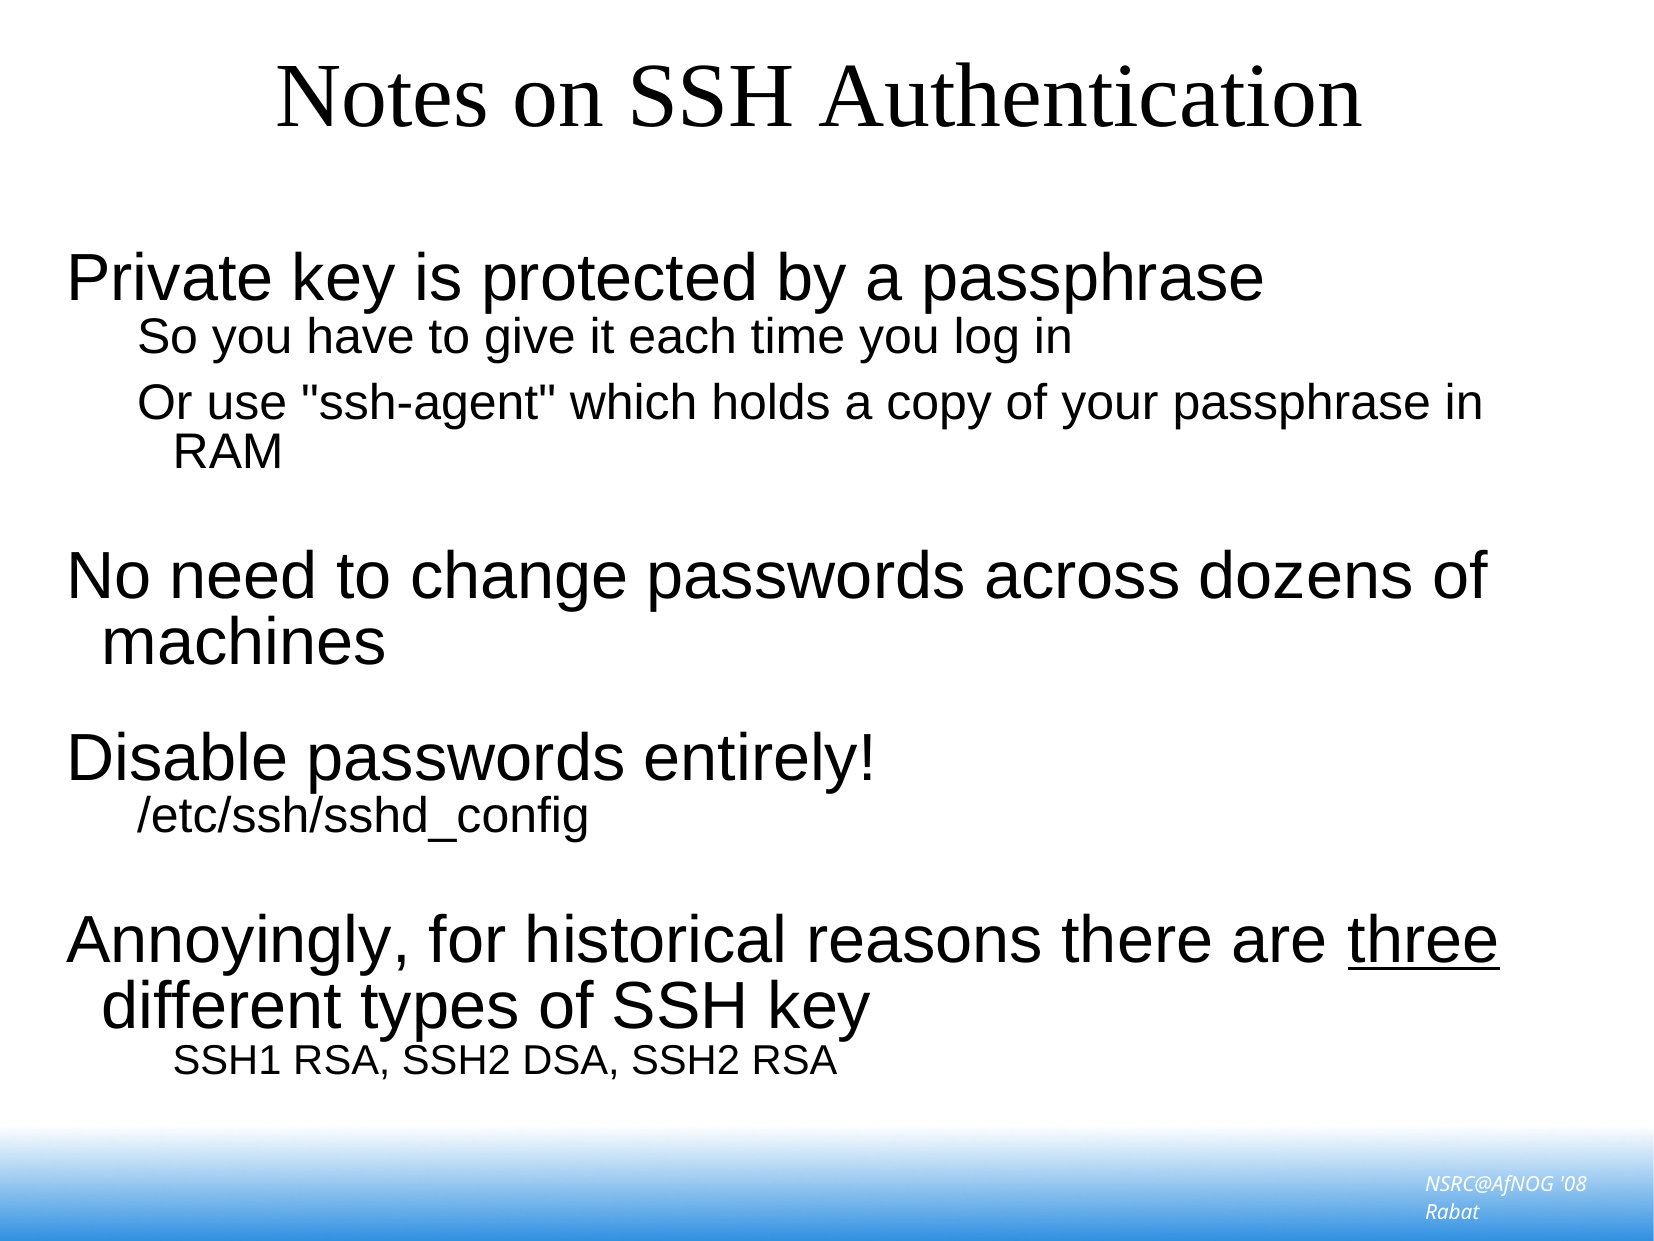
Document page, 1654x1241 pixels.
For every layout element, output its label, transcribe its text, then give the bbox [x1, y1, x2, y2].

picture [0, 1124, 1654, 1241]
title Notes on SSH Authentication [76, 45, 1565, 241]
list Private key is protected by a passphrase So you have to give it each time you log in Or use "ssh-agent" which holds a copy of your passphrase in RAM No need to change passwords across dozens of machines Disable passwords entirely! /etc/ssh/sshd_config Annoyingly, for historical reasons there are three different types of SSH key SSH1 RSA, SSH2 DSA, SSH2 RSA [30, 248, 1568, 1145]
